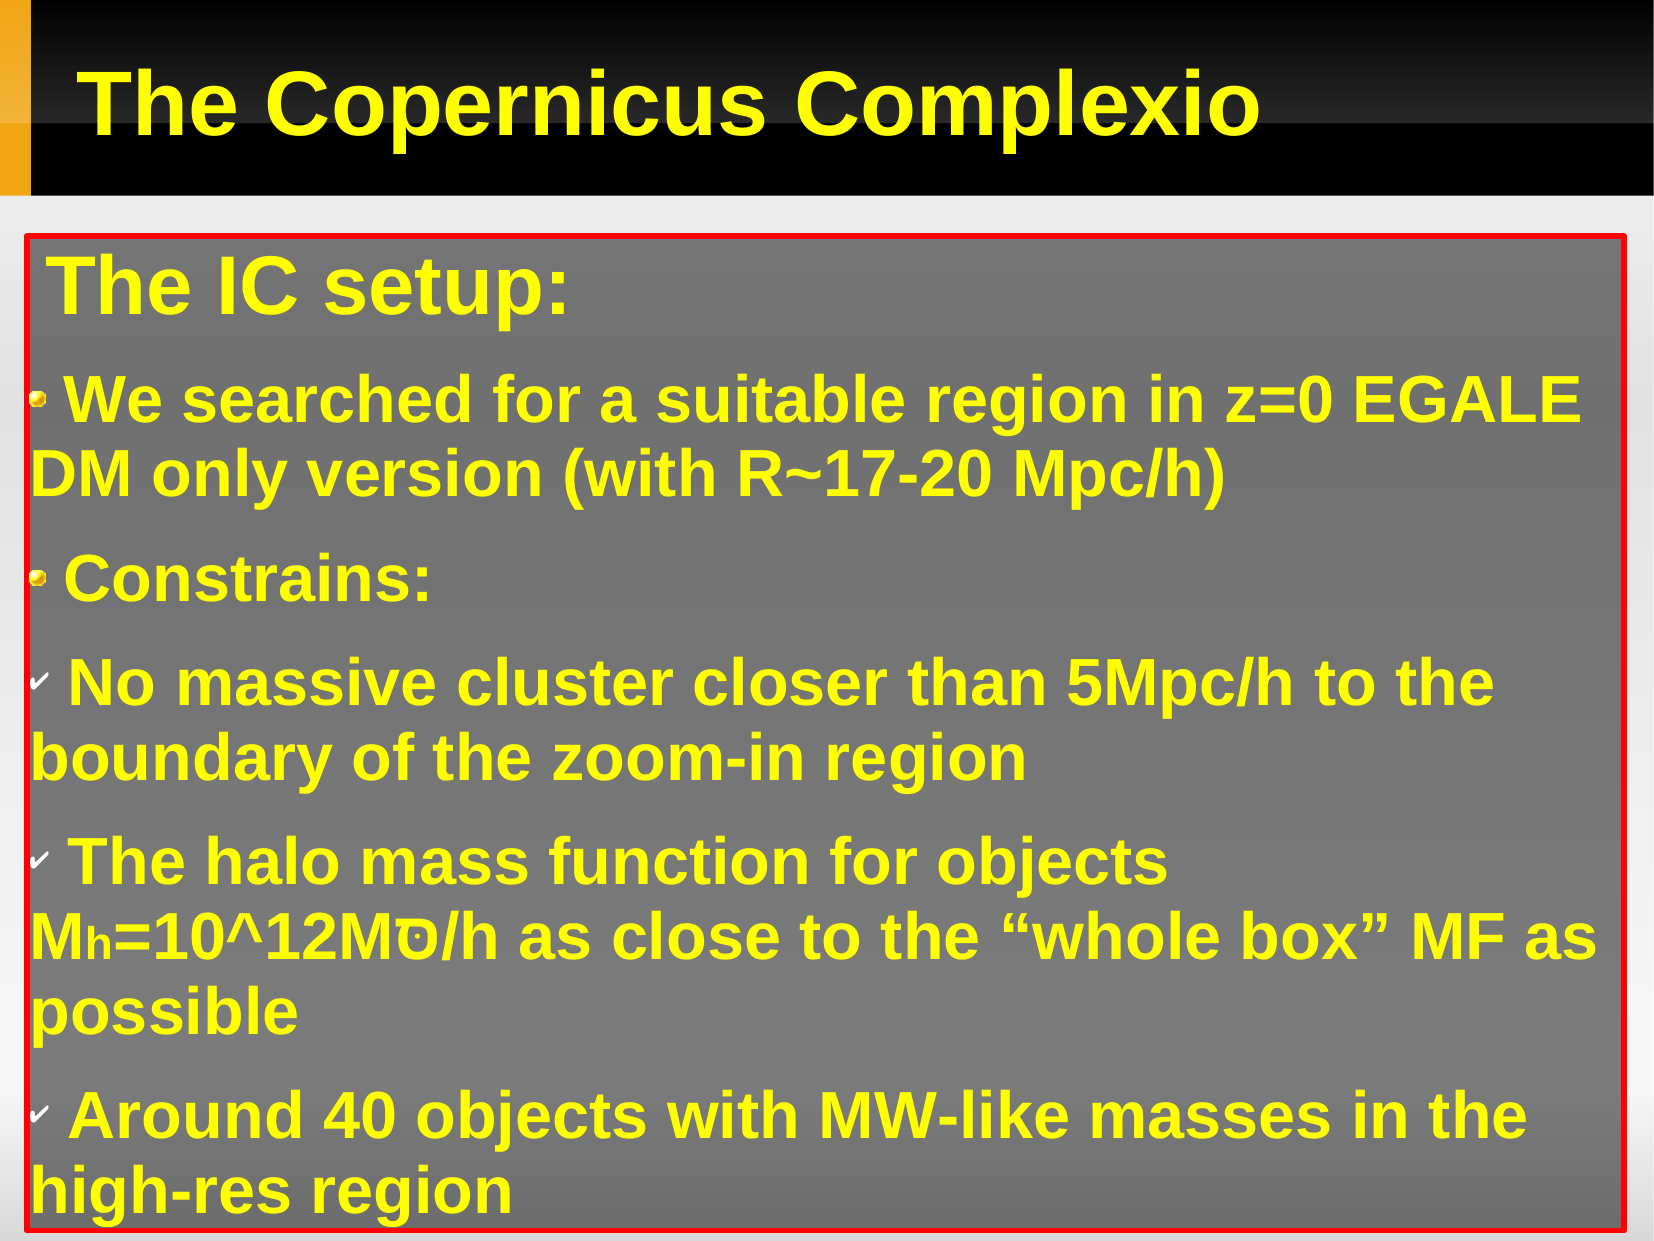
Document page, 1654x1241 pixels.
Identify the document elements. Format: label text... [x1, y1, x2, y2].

picture [0, 0, 1654, 1241]
title The Copernicus Complexio [76, 0, 1565, 208]
list The IC setup: We searched for a suitable region in z=0 EGALE DM only version (with R~17-20 Mpc/h) Constrains: No massive cluster closer than 5Mpc/h to the boundary of the zoom-in region The halo mass function for objects Mh=10^12Mסּ/h as close to the “whole box” MF as possible Around 40 objects with MW-like masses in the high-res region [26, 236, 1625, 1231]
